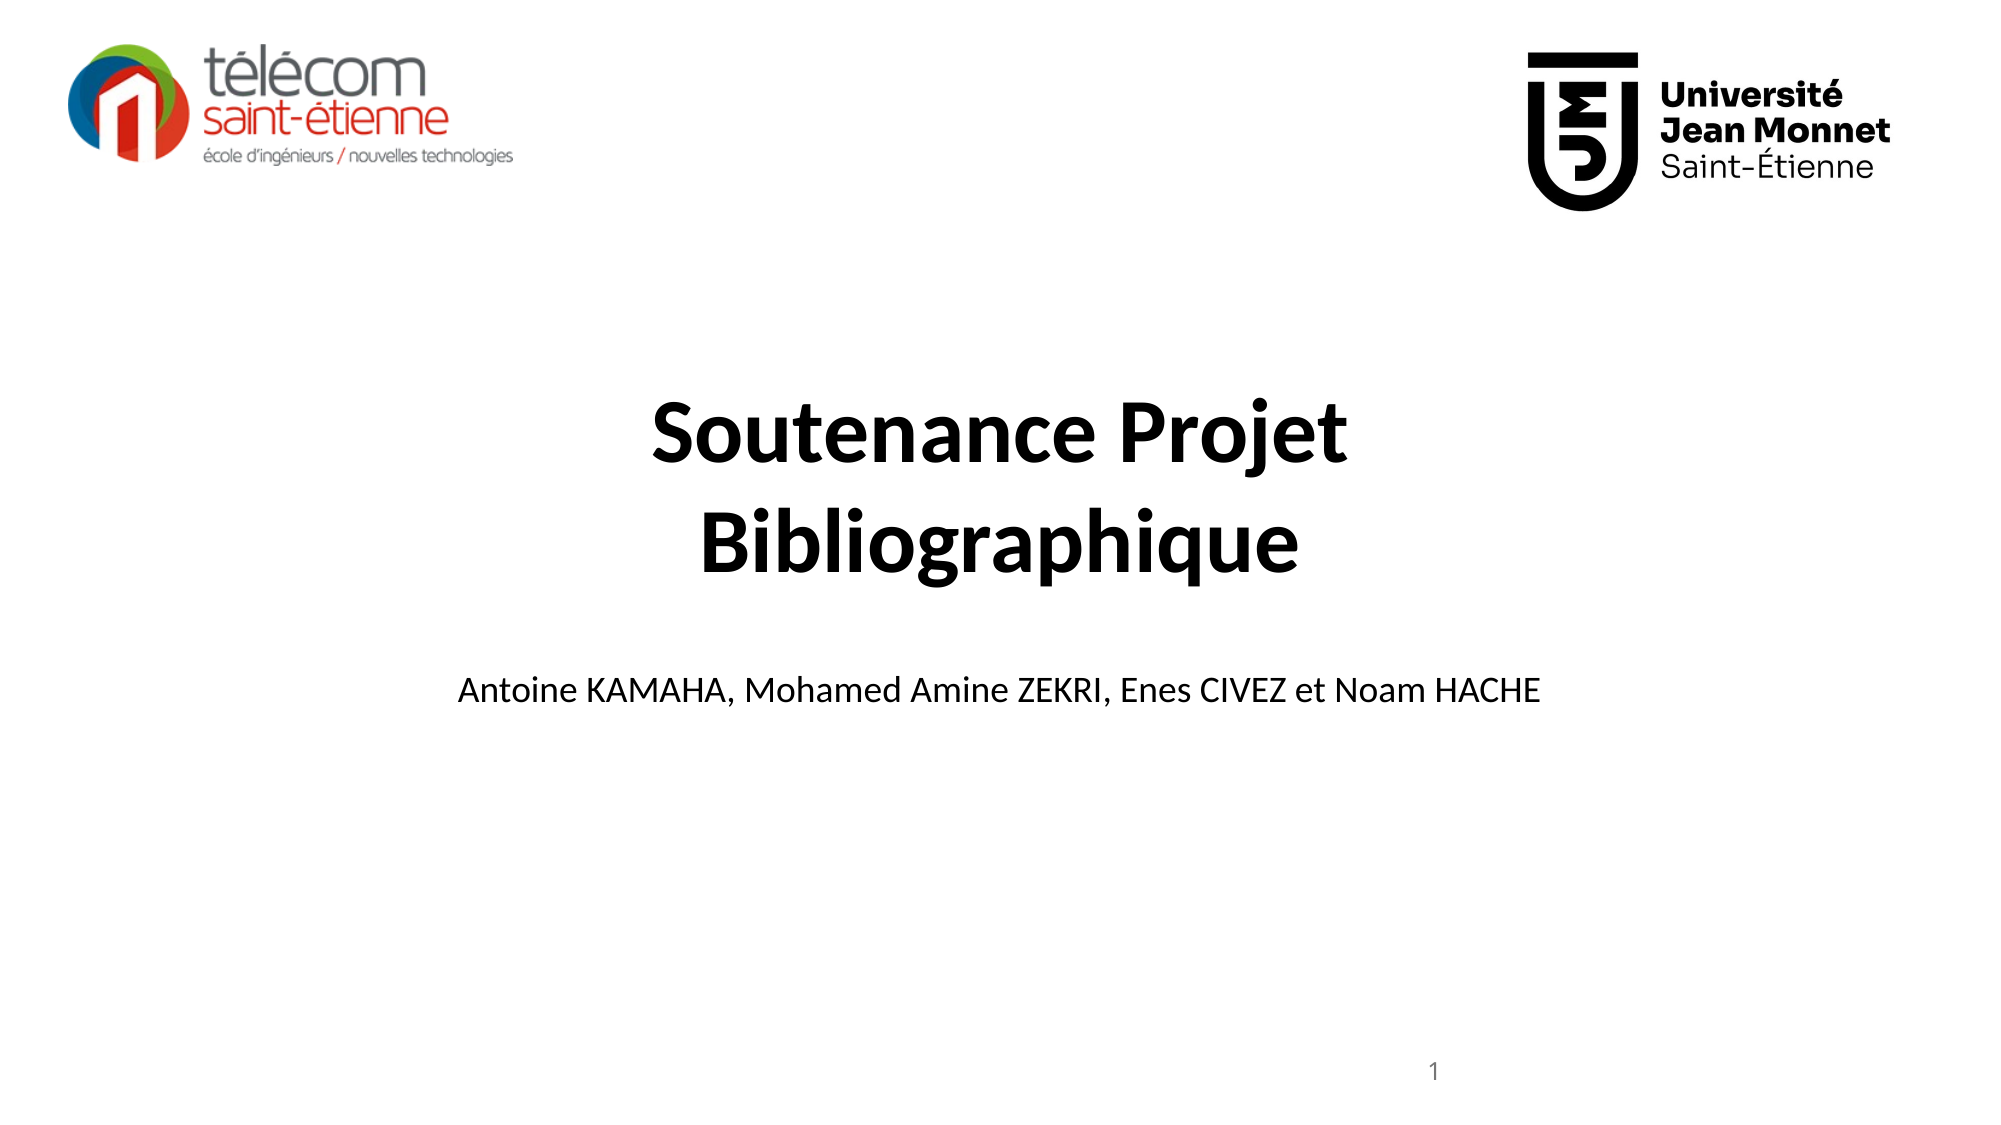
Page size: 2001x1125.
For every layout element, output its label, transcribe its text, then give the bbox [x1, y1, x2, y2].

text_box Antoine KAMAHA, Mohamed Amine ZEKRI, Enes CIVEZ et Noam HACHE [325, 657, 1675, 719]
picture [1489, 17, 1925, 230]
slide_number 1 [1412, 1042, 1863, 1103]
text_box Soutenance Projet Bibliographique [512, 362, 1490, 600]
picture [90, 81, 95, 92]
picture [68, 44, 513, 166]
